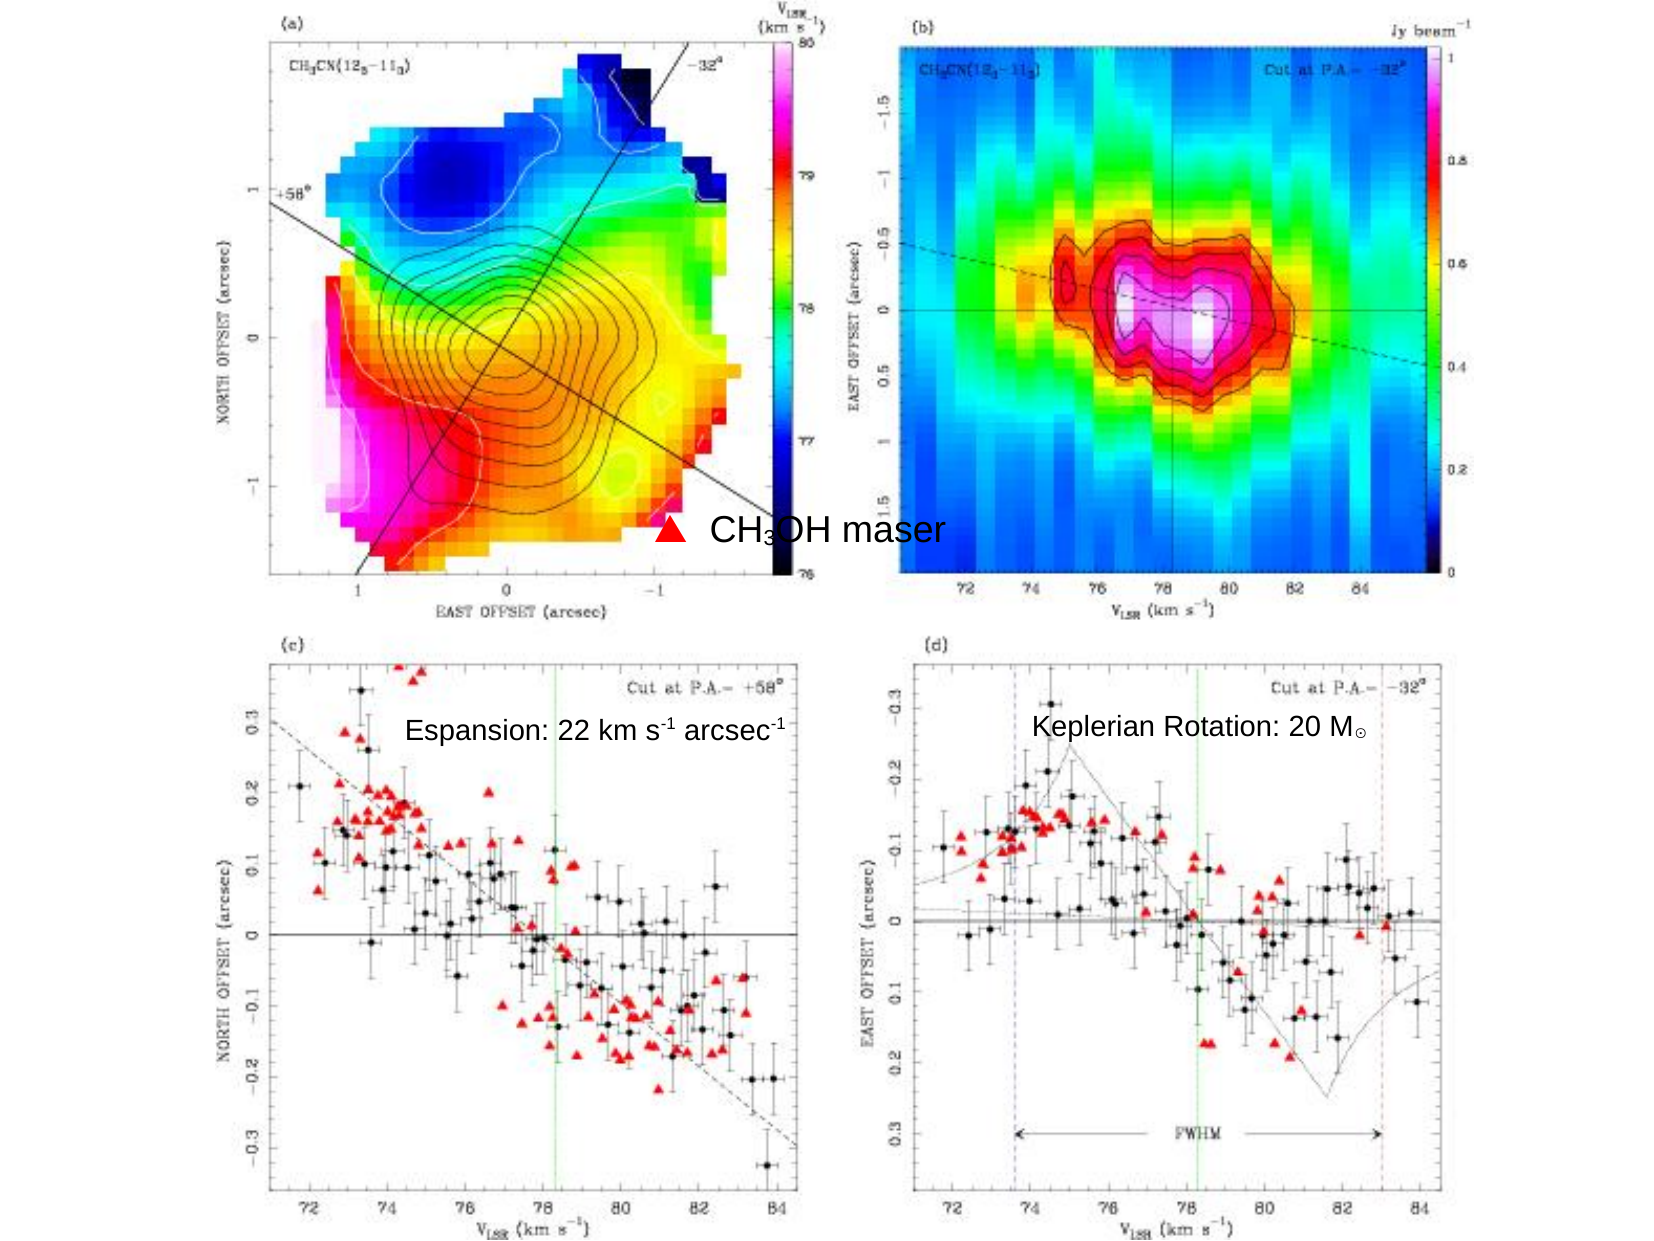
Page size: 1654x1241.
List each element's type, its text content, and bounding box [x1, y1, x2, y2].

picture [215, 0, 1474, 1240]
text_box ▲ CH3OH maser [628, 480, 982, 551]
text_box Espansion: 22 km s-1 arcsec-1 [390, 689, 802, 739]
text_box Keplerian Rotation: 20 M⊙ [1017, 686, 1383, 746]
